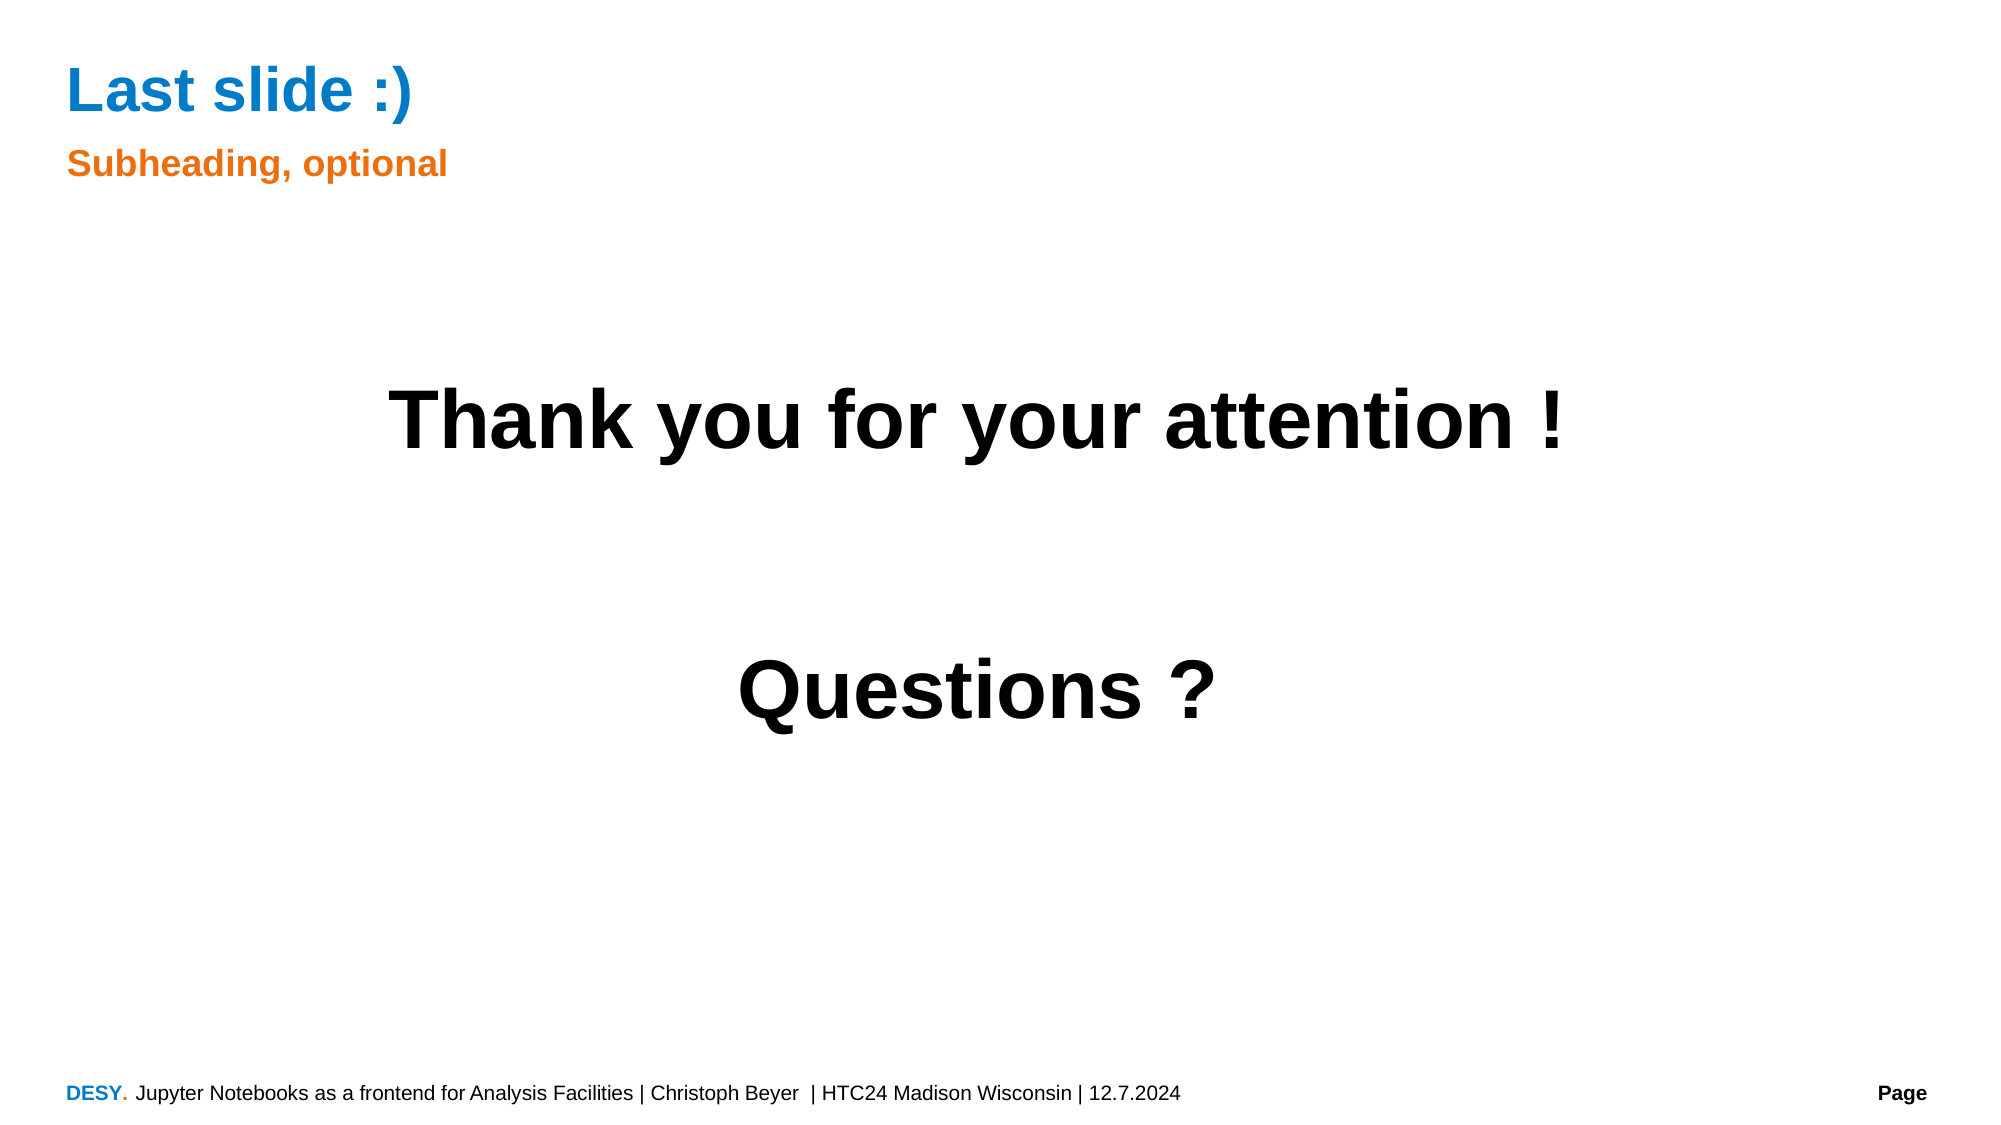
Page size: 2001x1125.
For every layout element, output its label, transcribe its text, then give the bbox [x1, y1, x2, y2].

title Last slide :) [66, 57, 1933, 132]
list Subheading, optional [66, 134, 1933, 197]
list Thank you for your attention ! Questions ? [66, 230, 1913, 1053]
text_box Jupyter Notebooks as a frontend for Analysis Facilities | Christoph Beyer | HTC24 Madison Wisconsin | 12.7.2024 [129, 1079, 1762, 1110]
